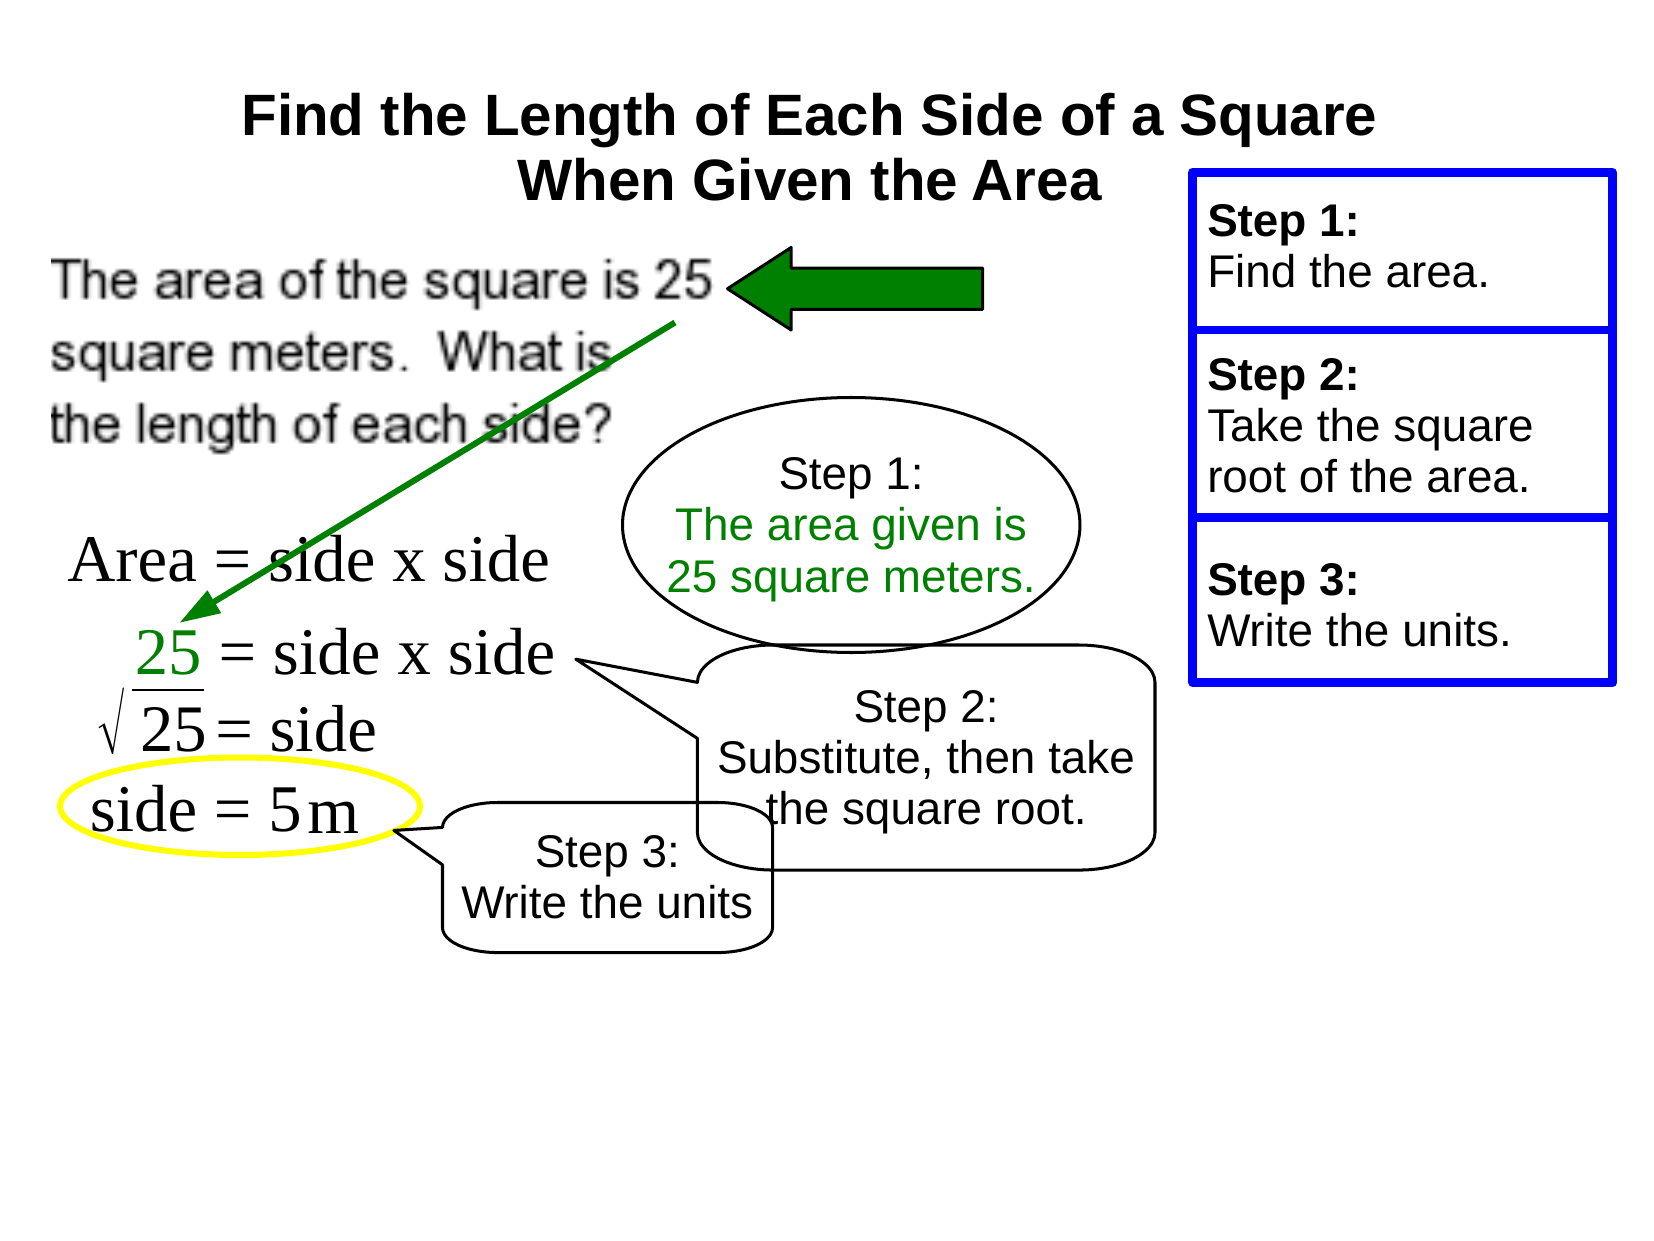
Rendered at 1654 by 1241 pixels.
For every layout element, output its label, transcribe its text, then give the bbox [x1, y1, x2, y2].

text_box Step 3: Write the units [398, 802, 773, 953]
text_box Area = side x side [52, 514, 351, 646]
text_box Find the Length of Each Side of a Square When Given the Area [142, 75, 1478, 223]
text_box [727, 247, 983, 331]
text_box side = 5 [75, 765, 338, 871]
text_box Step 1: Find the area. Step 2: Take the square root of the area. Step 3: Write the units. [1197, 522, 1608, 678]
text_box Area = side x side [217, 514, 728, 646]
text_box Step 2: Substitute, then take the square root. [575, 645, 1156, 871]
text_box Step 1: Find the area. Step 2: Take the square root of the area. Step 3: Write the units. [1192, 187, 1621, 769]
text_box Step 1: Find the area. Step 2: Take the square root of the area. Step 3: Write the units. [1197, 187, 1608, 326]
picture [51, 228, 916, 481]
text_box Step 1: The area given is 25 square meters. [623, 397, 1081, 645]
text_box Step 1: Find the area. Step 2: Take the square root of the area. Step 3: Write the units. [1197, 334, 1608, 513]
text_box 25 = side x side [120, 607, 653, 713]
text_box Find the Length of Each Side of a Square When Given the Area [1197, 177, 1478, 187]
text_box m [292, 766, 398, 856]
chart [90, 685, 400, 766]
